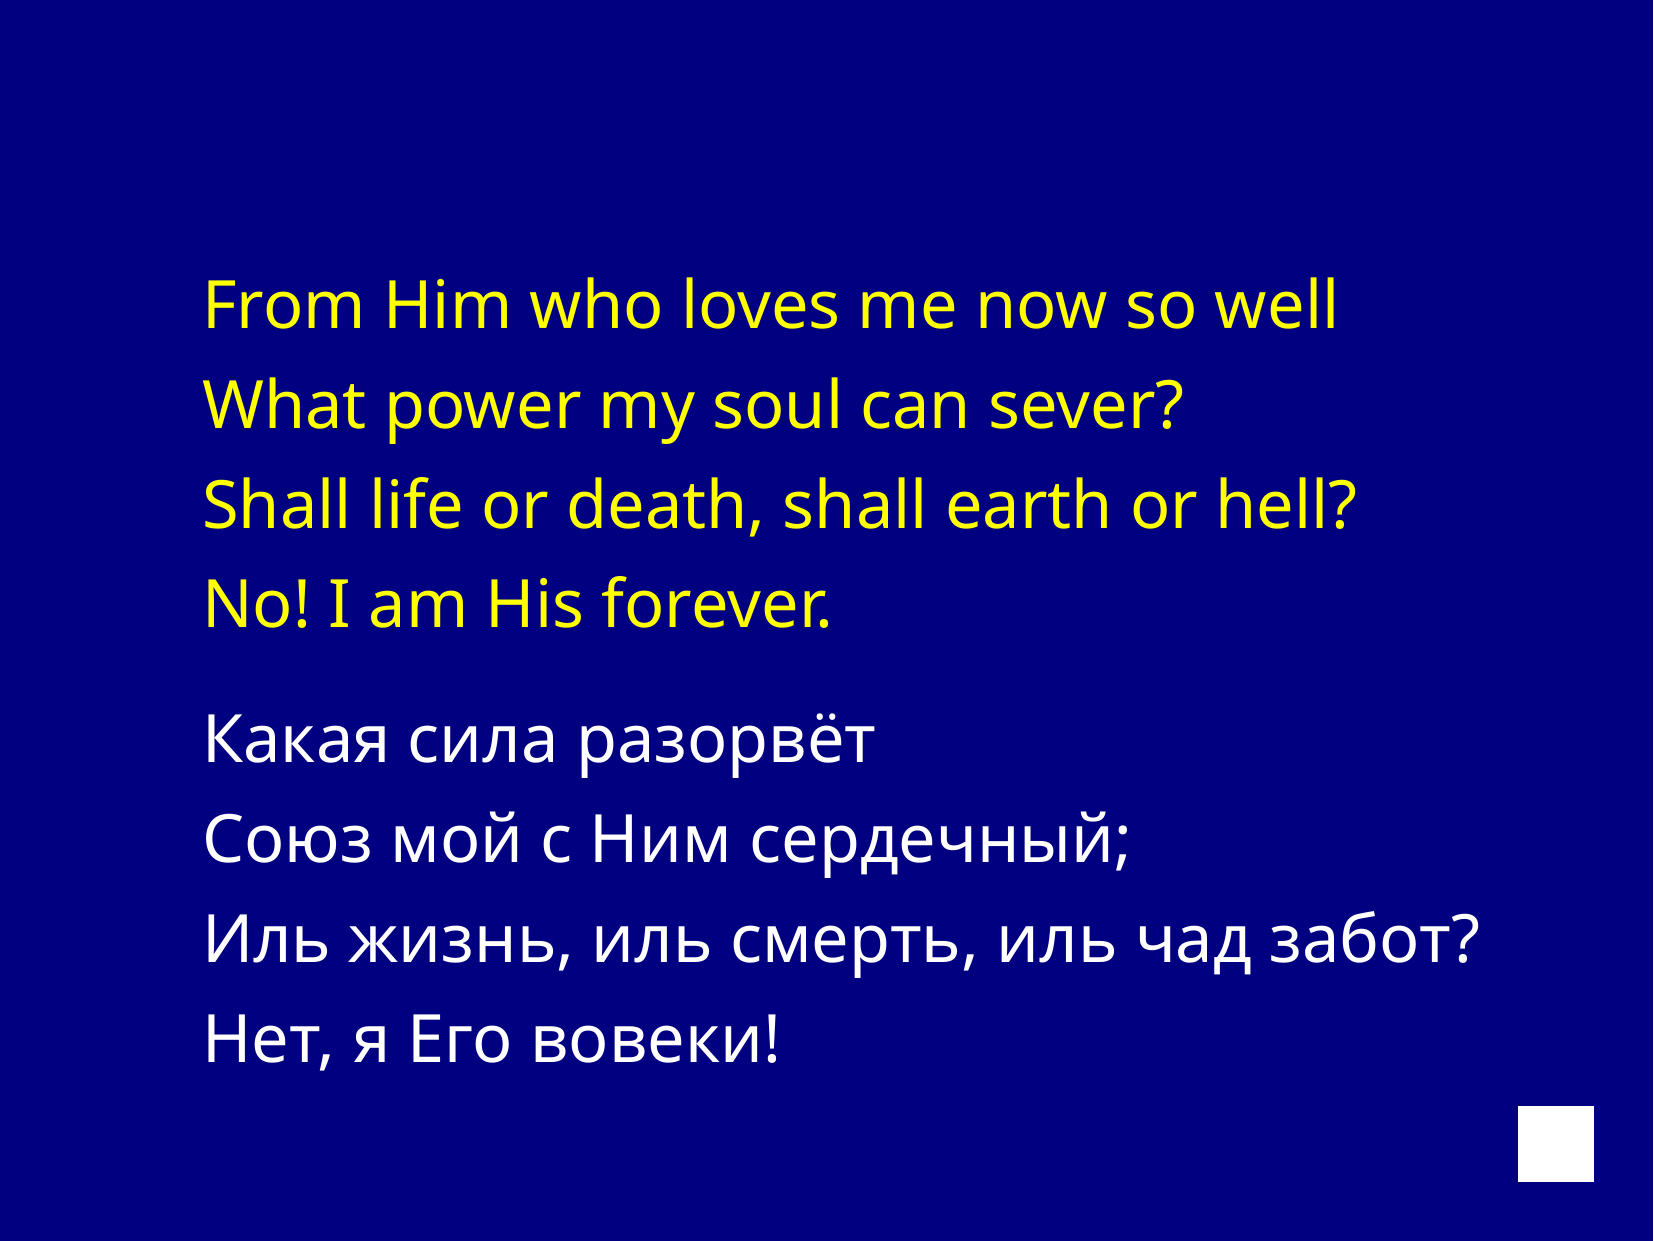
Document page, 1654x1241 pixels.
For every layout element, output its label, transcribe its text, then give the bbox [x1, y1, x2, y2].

text_box From Him who loves me now so well What power my soul can sever? Shall life or death, shall earth or hell? No! I am His forever. [75, 150, 1576, 638]
text_box Какая сила разорвёт Союз мой с Ним сердечный; Иль жизнь, иль смерть, иль чад забот? Нет, я Его вовеки! [75, 675, 1653, 1163]
text_box [1518, 1163, 1594, 1182]
